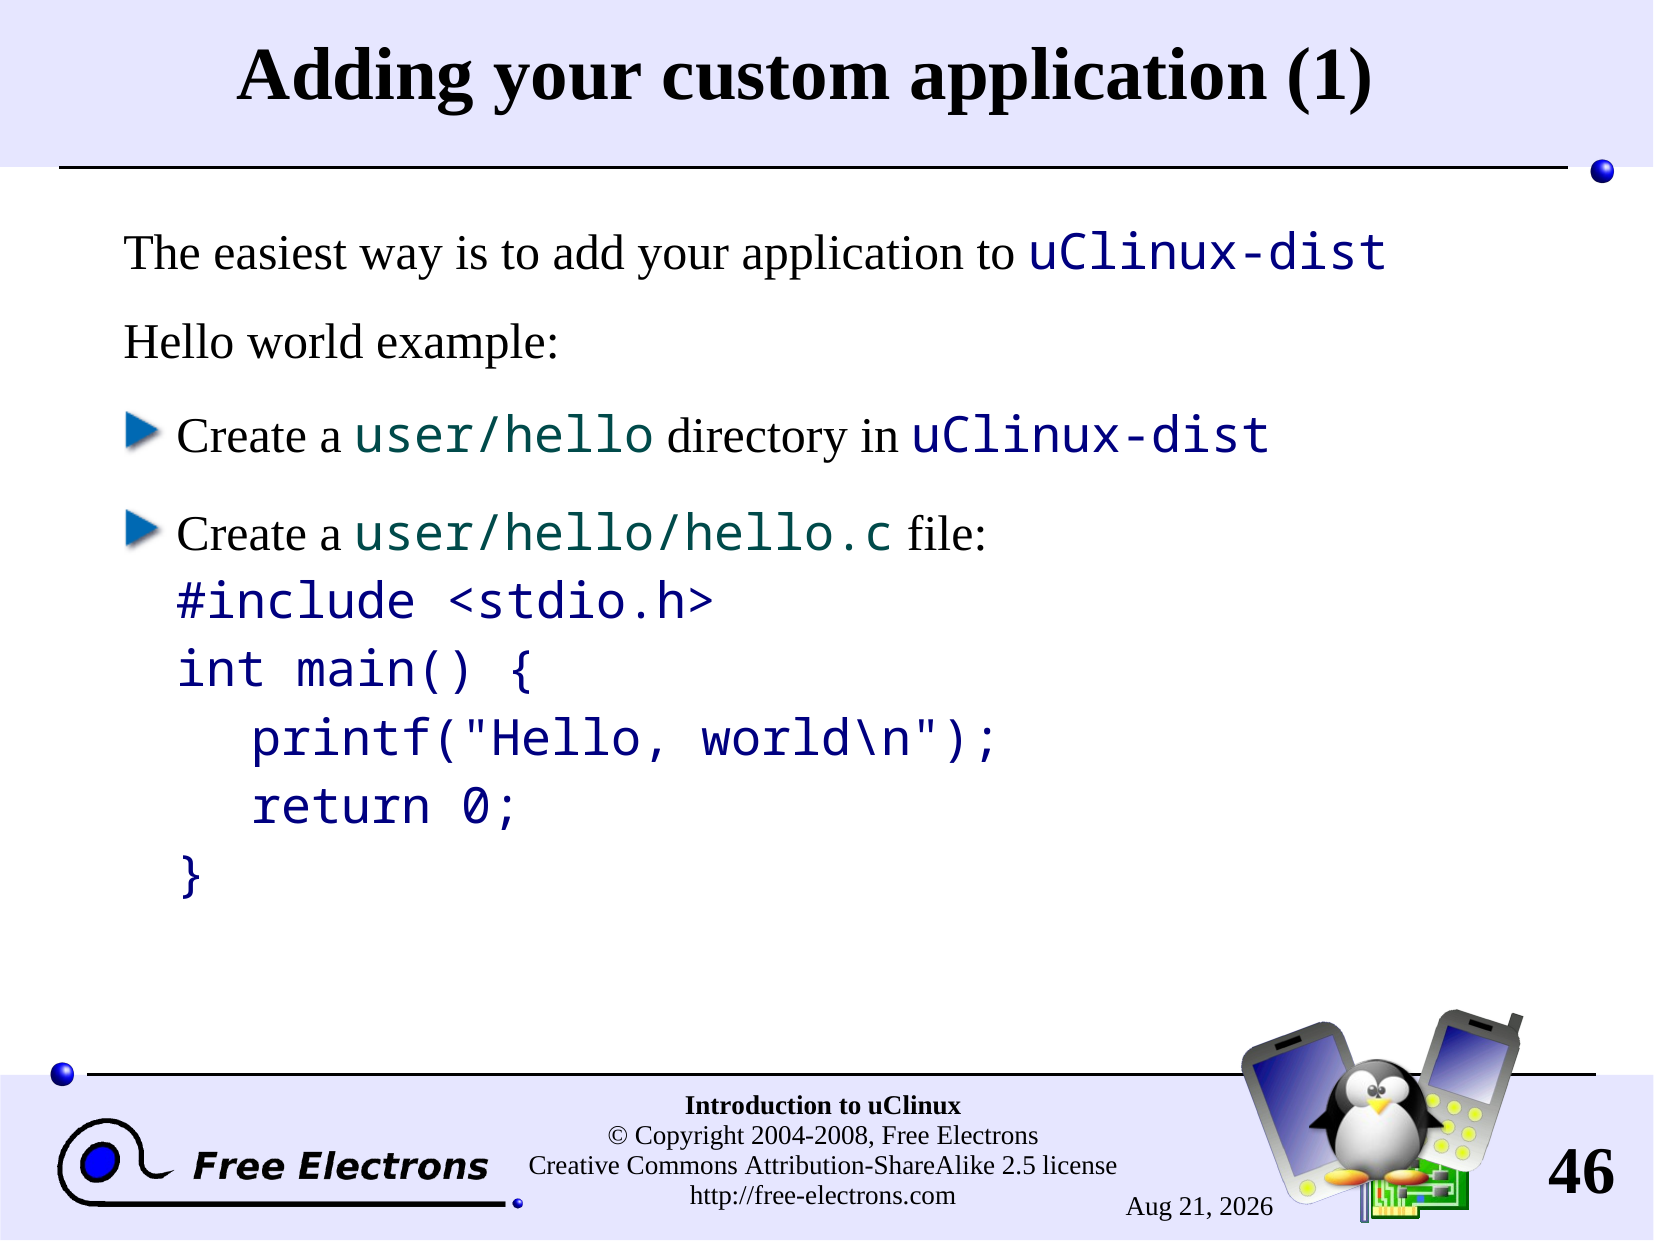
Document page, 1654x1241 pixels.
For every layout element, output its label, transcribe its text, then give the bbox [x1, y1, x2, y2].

list The easiest way is to add your application to uClinux-dist Hello world example: Create a user/hello directory in uClinux-dist Create a user/hello/hello.c file: #include <stdio.h> int main() { printf("Hello, world\n"); return 0; } [105, 216, 1518, 1066]
picture [50, 1107, 527, 1216]
picture [1231, 1007, 1538, 1241]
title Adding your custom application (1) [60, 25, 1551, 124]
